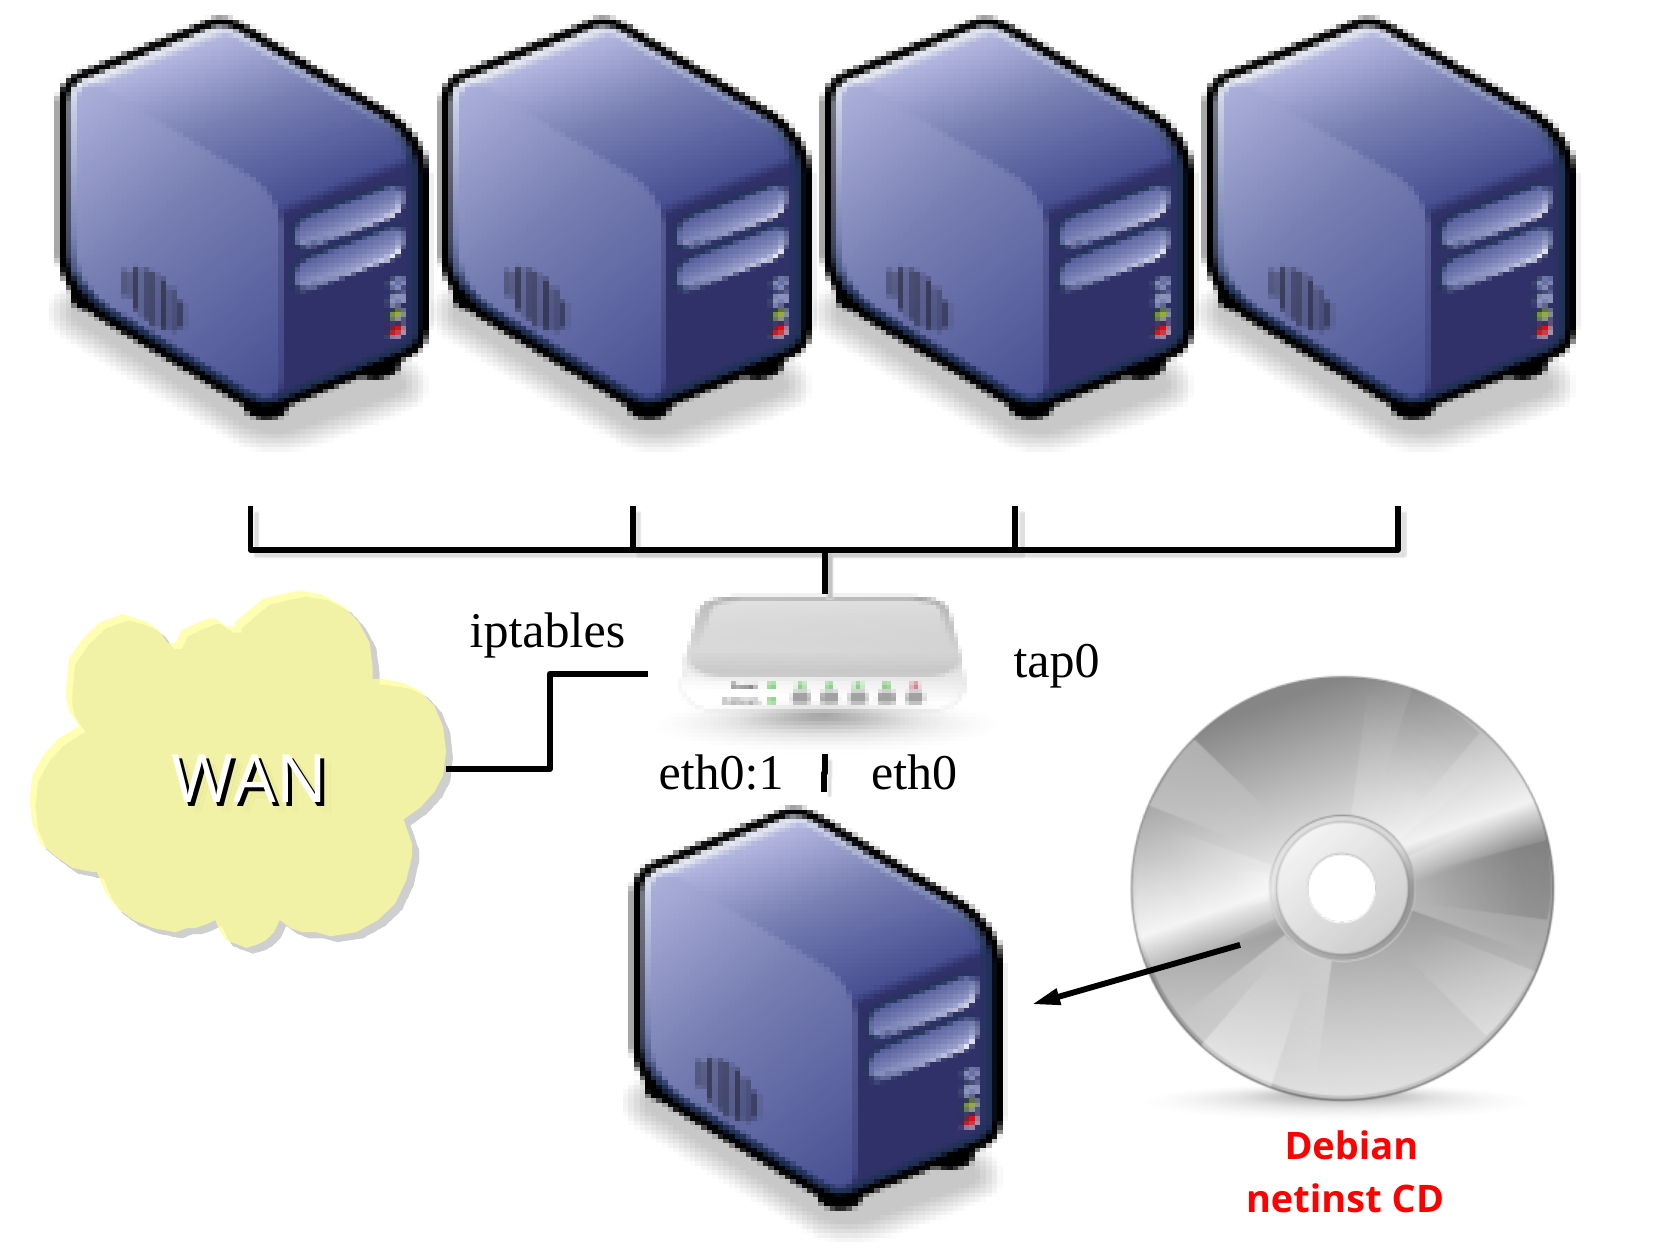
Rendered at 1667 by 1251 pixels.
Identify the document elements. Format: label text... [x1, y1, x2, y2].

picture [1101, 654, 1576, 1131]
text_box iptables [454, 590, 662, 666]
text_box tap0 [974, 620, 1152, 695]
text_box eth0:1 [643, 732, 851, 808]
text_box eth0 [856, 732, 1063, 808]
picture [27, 2, 1621, 506]
picture [601, 792, 1048, 1251]
text_box WAN [29, 590, 447, 948]
text_box Debian netinst CD [1214, 1106, 1477, 1251]
picture [647, 593, 1003, 754]
